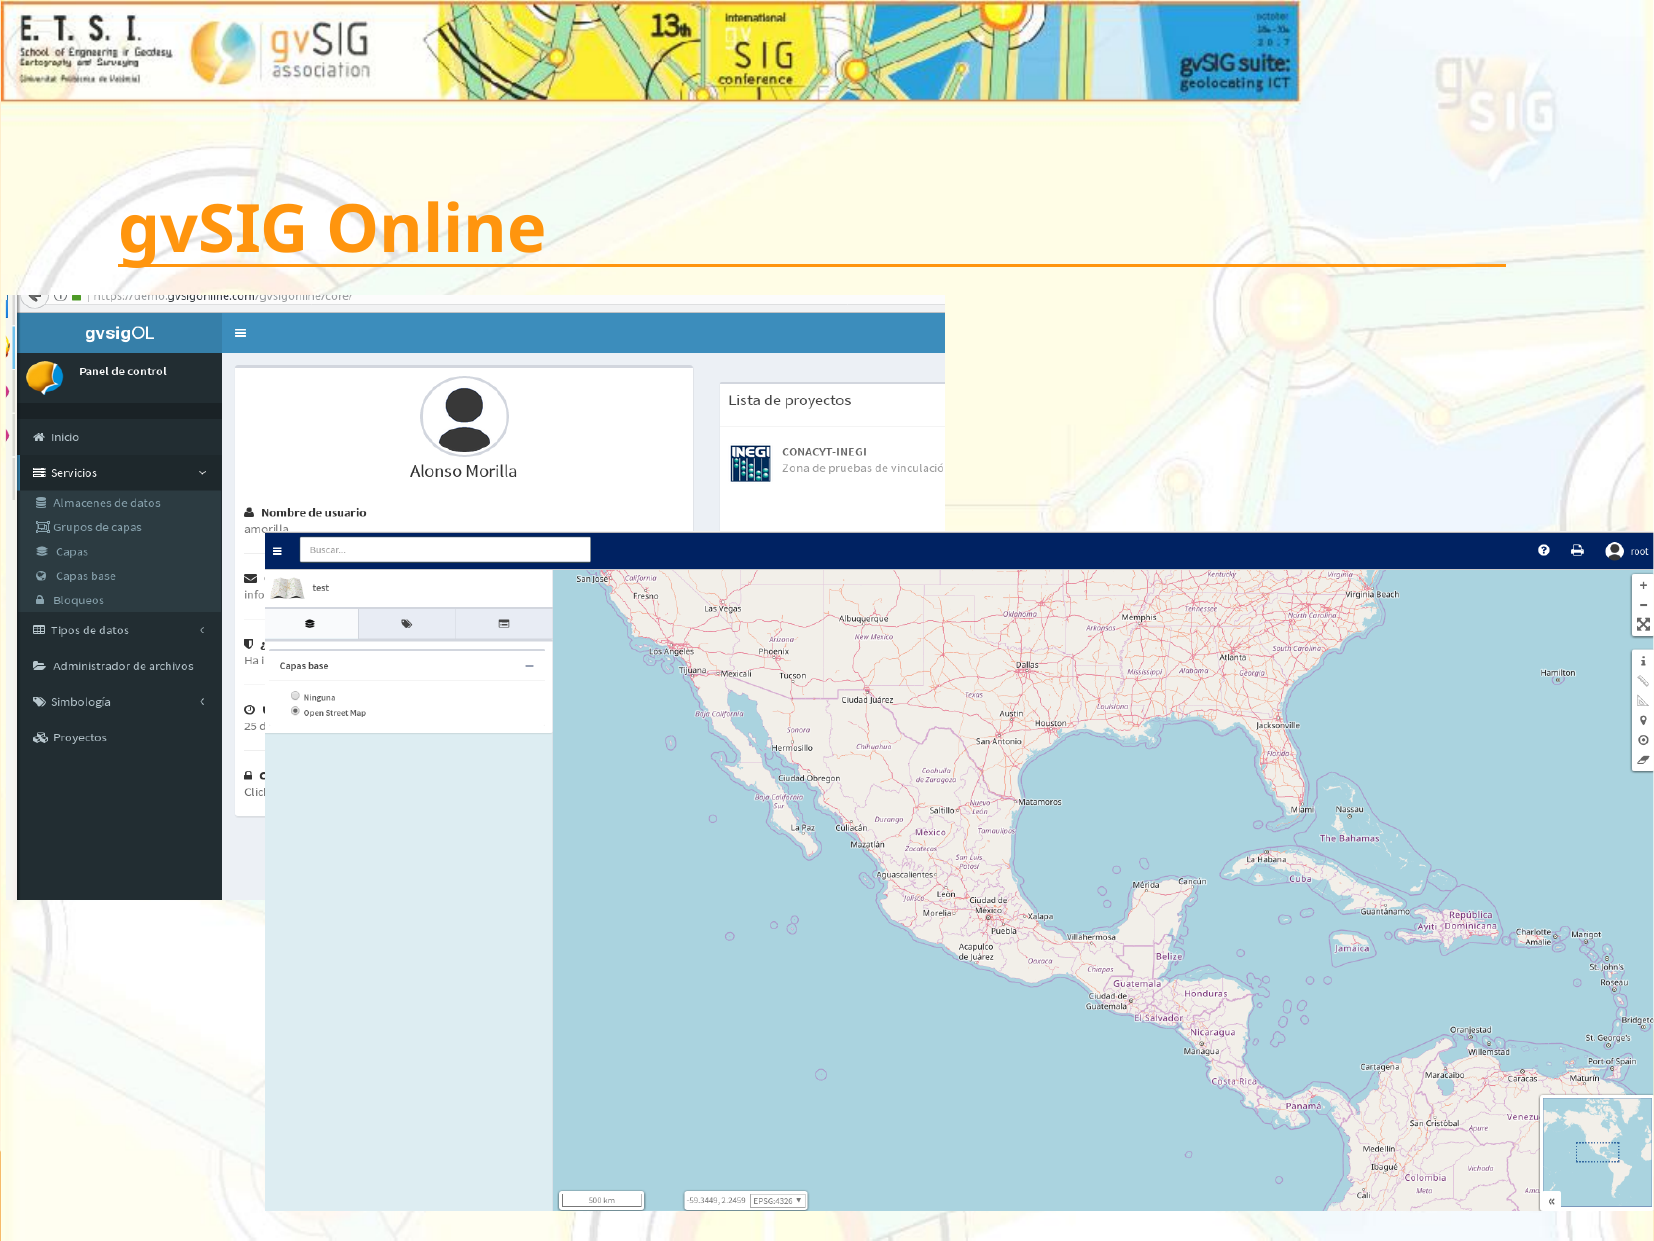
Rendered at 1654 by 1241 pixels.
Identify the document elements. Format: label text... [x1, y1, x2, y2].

title gvSIG Online [118, 177, 1607, 276]
picture [0, 0, 1654, 1241]
